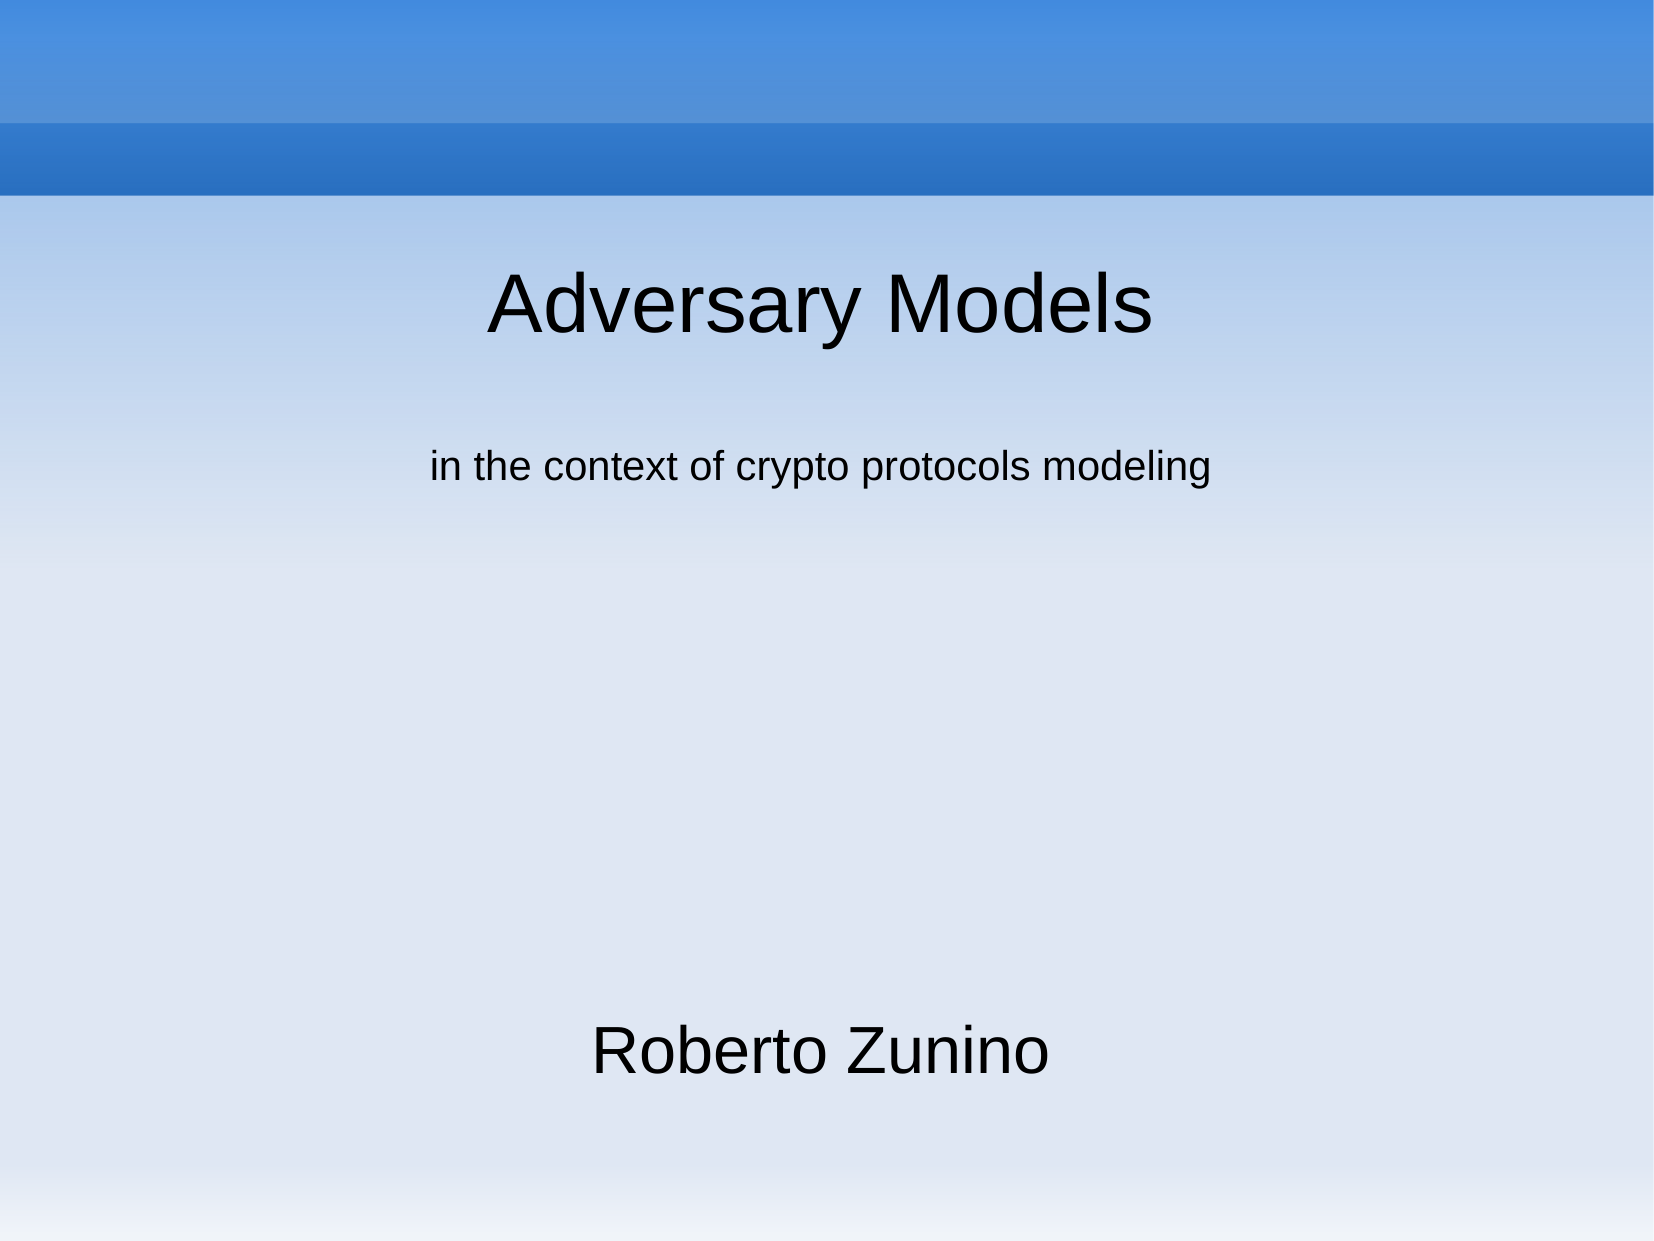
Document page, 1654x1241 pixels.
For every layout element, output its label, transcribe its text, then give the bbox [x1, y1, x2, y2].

picture [0, 0, 1654, 1241]
subtitle Adversary Models in the context of crypto protocols modeling Roberto Zunino [76, 118, 1565, 1227]
